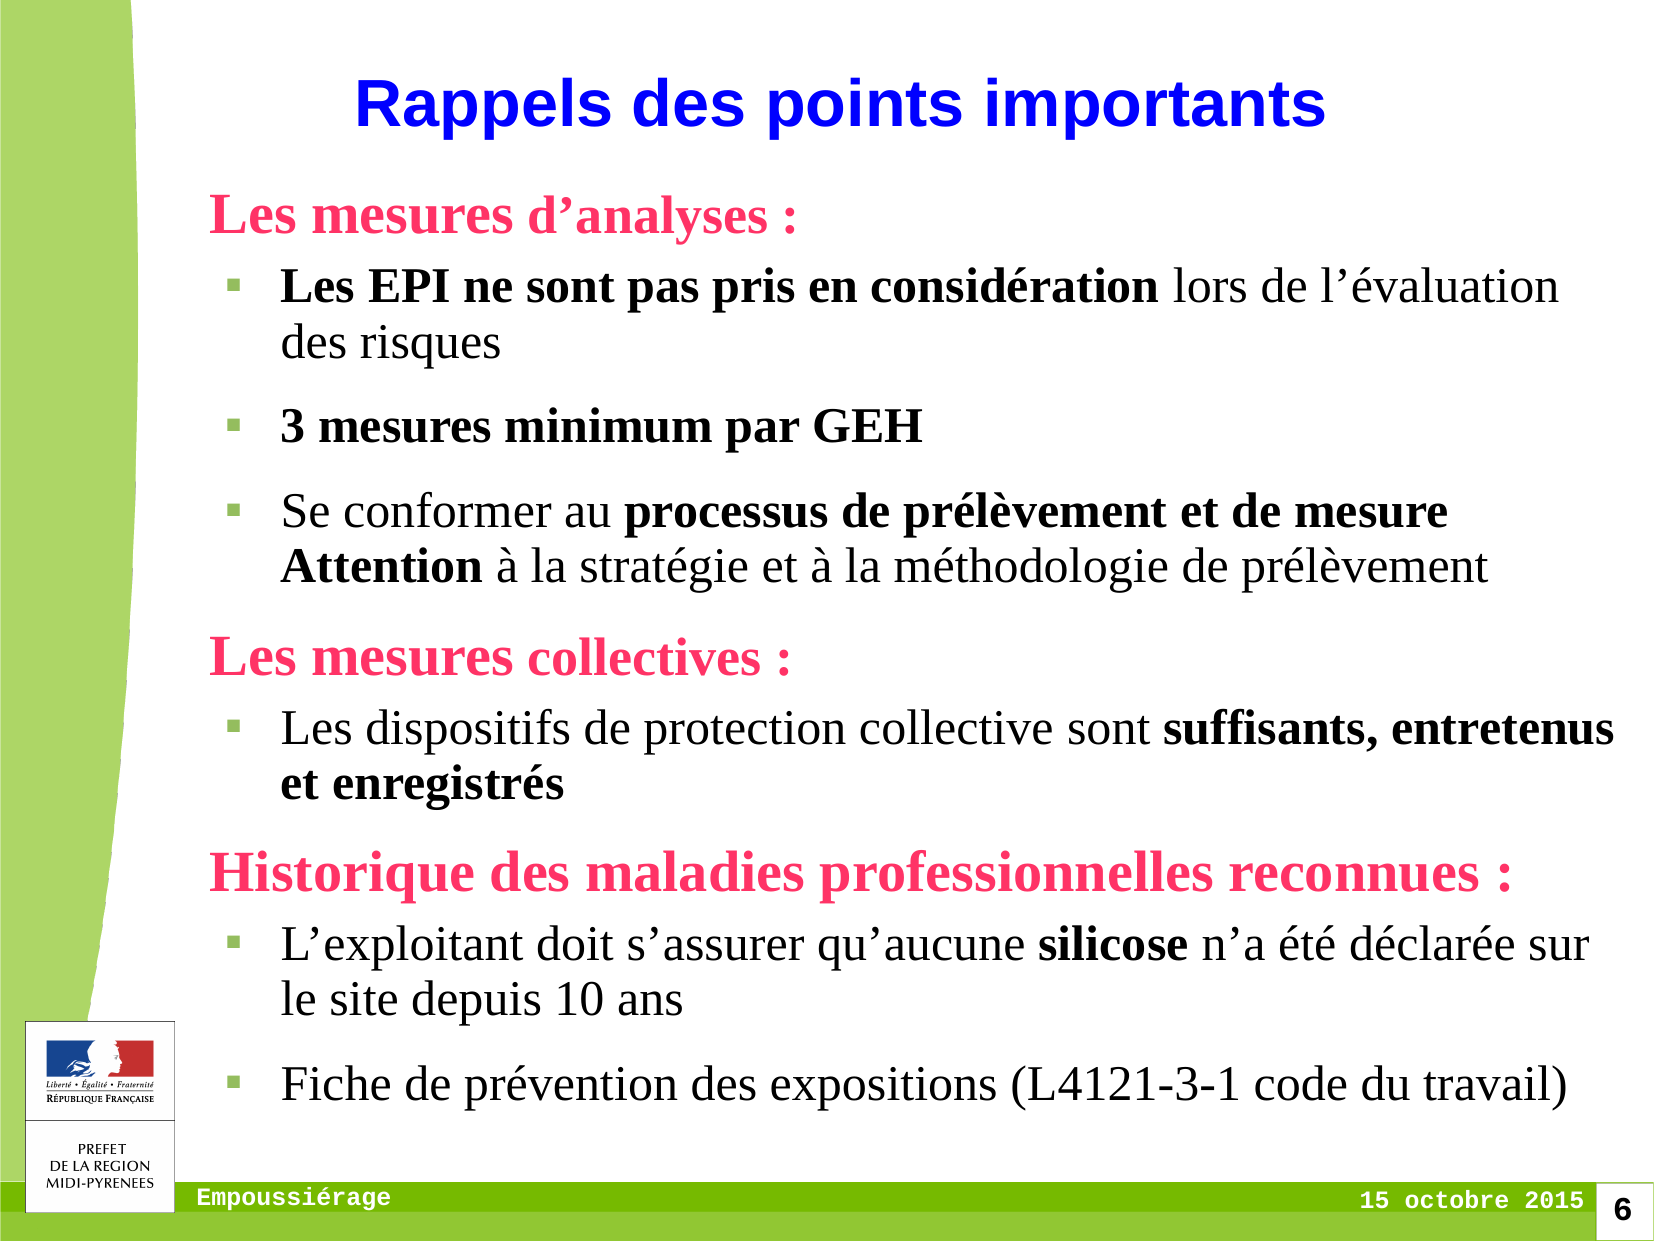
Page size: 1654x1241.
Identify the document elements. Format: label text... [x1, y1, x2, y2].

picture [0, 0, 1654, 1241]
title Rappels des points importants [134, 0, 1548, 208]
list Les mesures d’analyses : Les EPI ne sont pas pris en considération lors de l’évaluation des risques 3 mesures minimum par GEH Se conformer au processus de prélèvement et de mesure Attention à la stratégie et à la méthodologie de prélèvement Les mesures collectives : Les dispositifs de protection collective sont suffisants, entretenus et enregistrés Historique des maladies professionnelles reconnues : L’exploitant doit s’assurer qu’aucune silicose n’a été déclarée sur le site depuis 10 ans Fiche de prévention des expositions (L4121-3-1 code du travail) [138, 181, 1628, 1130]
